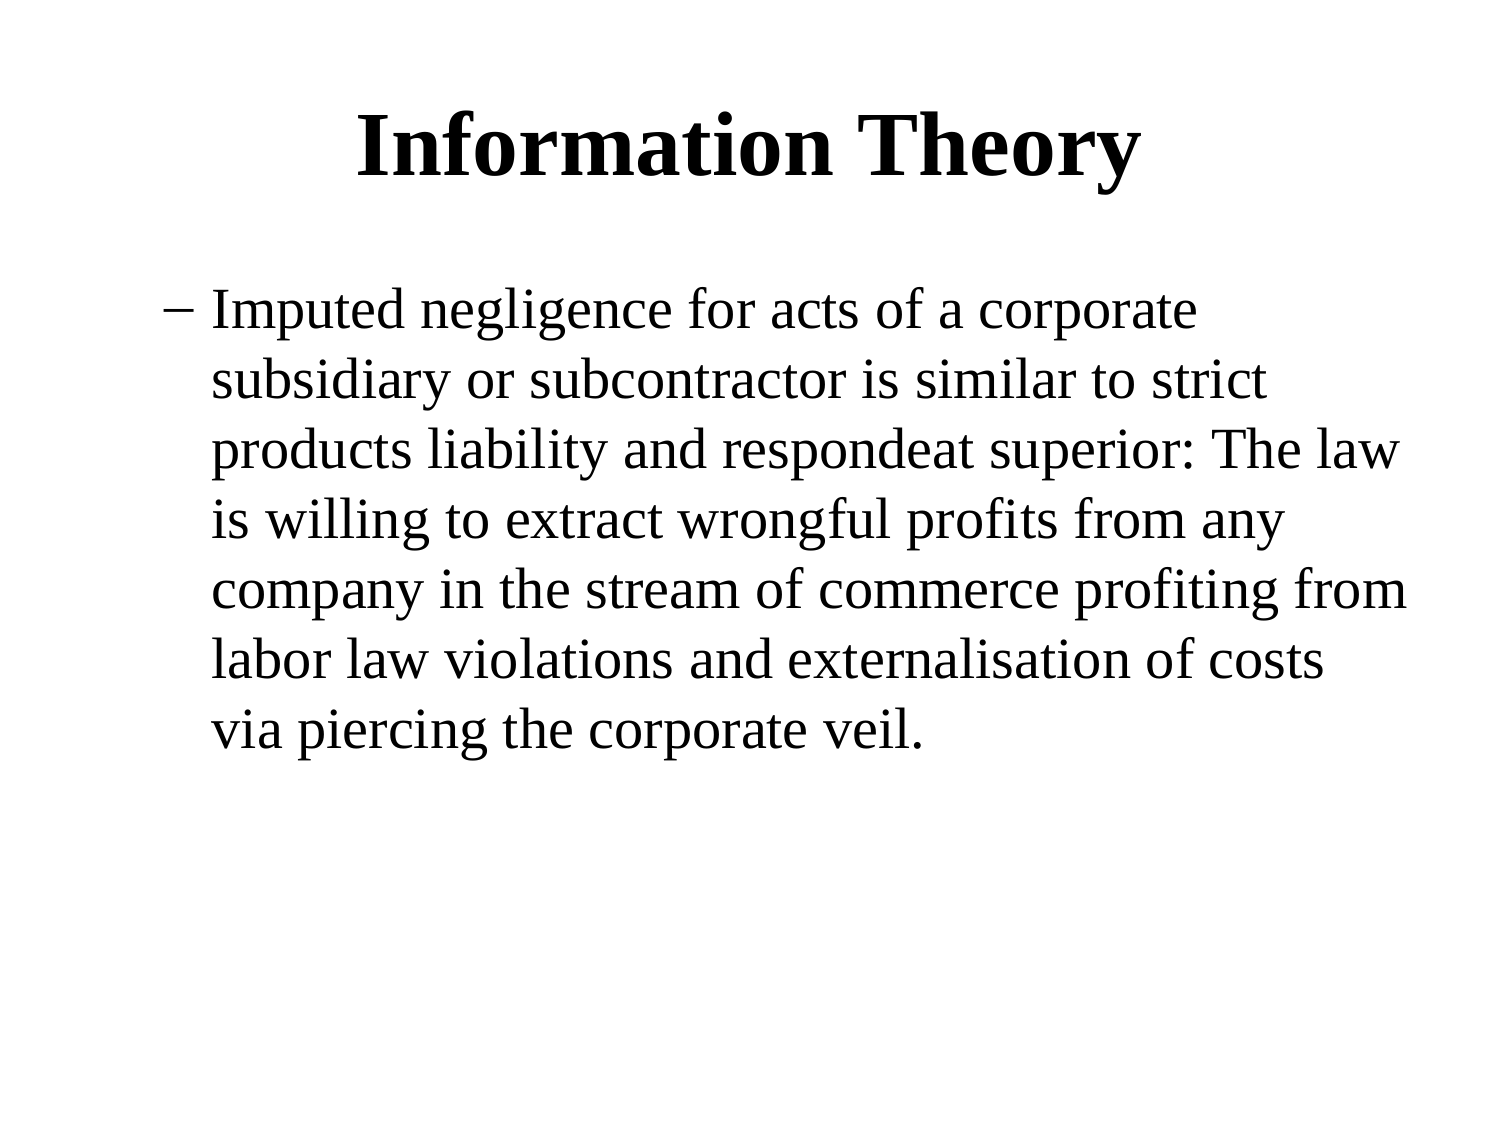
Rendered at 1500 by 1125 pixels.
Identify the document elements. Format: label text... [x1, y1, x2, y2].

title Information Theory [75, 45, 1426, 233]
list Imputed negligence for acts of a corporate subsidiary or subcontractor is similar to strict products liability and respondeat superior: The law is willing to extract wrongful profits from any company in the stream of commerce profiting from labor law violations and externalisation of costs via piercing the corporate veil. [75, 262, 1426, 1005]
